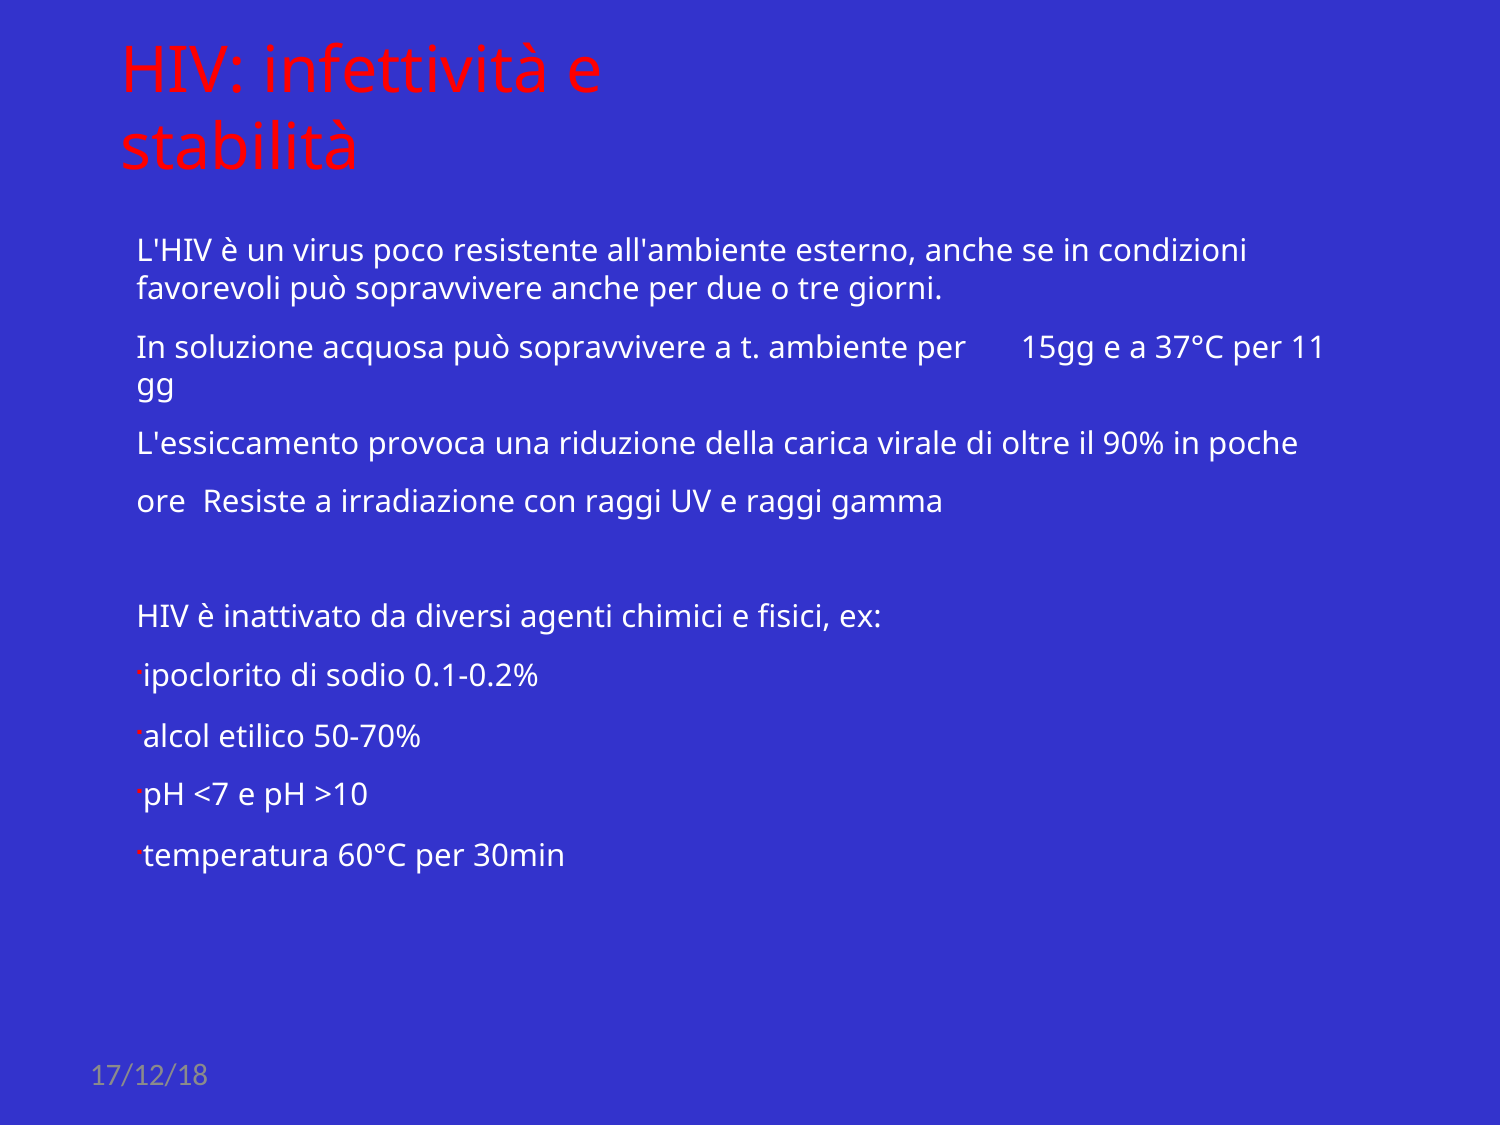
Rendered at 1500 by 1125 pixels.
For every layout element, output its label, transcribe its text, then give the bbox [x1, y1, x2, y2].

text_box L'HIV è un virus poco resistente all'ambiente esterno, anche se in condizioni favorevoli può sopravvivere anche per due o tre giorni. In soluzione acquosa può sopravvivere a t. ambiente per 15gg e a 37°C per 11 gg L'essiccamento provoca una riduzione della carica virale di oltre il 90% in poche ore Resiste a irradiazione con raggi UV e raggi gamma HIV è inattivato da diversi agenti chimici e fisici, ex: ipoclorito di sodio 0.1-0.2% alcol etilico 50-70% pH <7 e pH >10 temperatura 60°C per 30min [123, 223, 1350, 865]
text_box HIV: infettività e stabilità [105, 20, 835, 190]
text_box 17/12/18 [74, 1046, 421, 1103]
